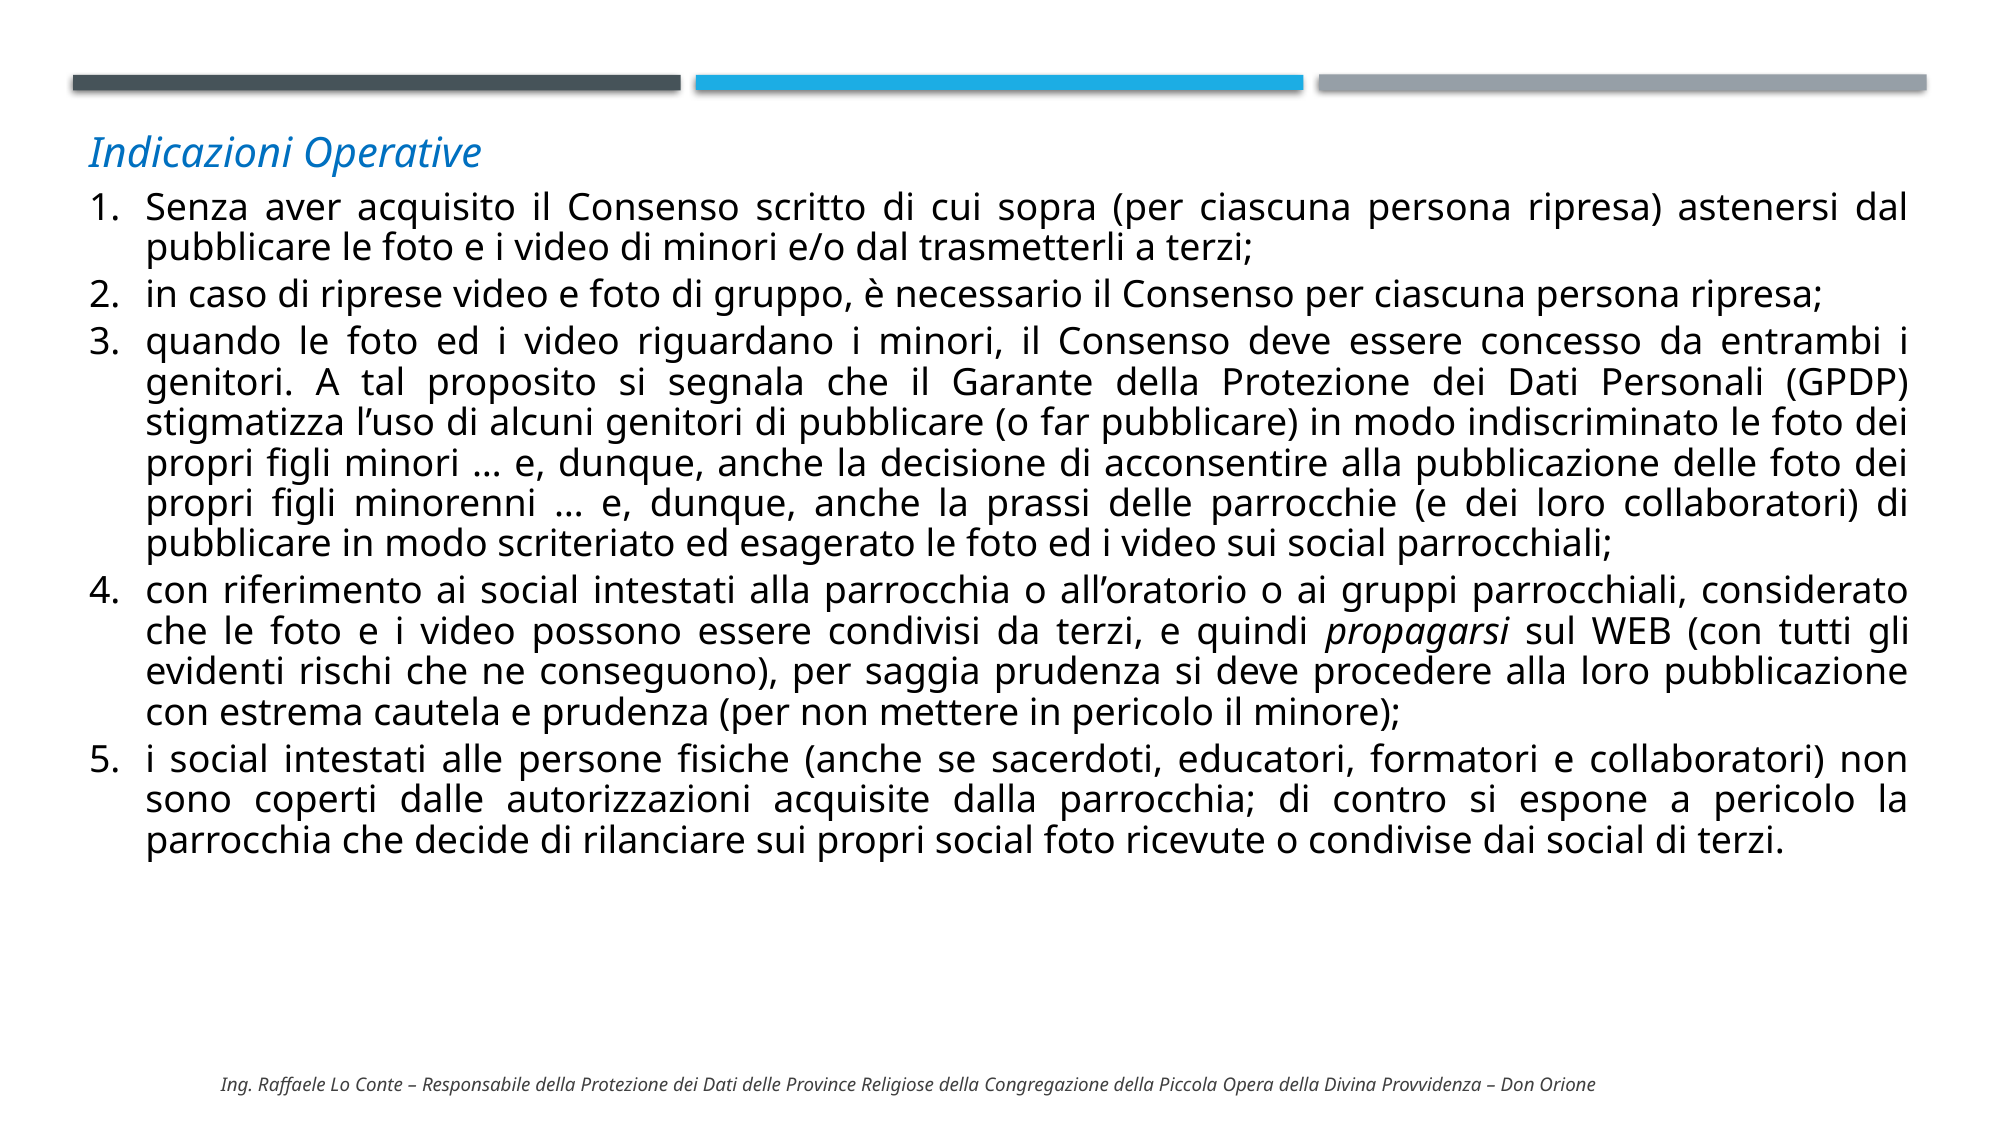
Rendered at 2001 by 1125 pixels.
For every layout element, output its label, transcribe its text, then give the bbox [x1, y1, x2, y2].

slide_number Ing. Raffaele Lo Conte – Responsabile della Protezione dei Dati delle Province Religiose della Congregazione della Piccola Opera della Divina Provvidenza – Don Orione [100, 1053, 1715, 1114]
text_box Indicazioni Operative Senza aver acquisito il Consenso scritto di cui sopra (per ciascuna persona ripresa) astenersi dal pubblicare le foto e i video di minori e/o dal trasmetterli a terzi; in caso di riprese video e foto di gruppo, è necessario il Consenso per ciascuna persona ripresa; quando le foto ed i video riguardano i minori, il Consenso deve essere concesso da entrambi i genitori. A tal proposito si segnala che il Garante della Protezione dei Dati Personali (GPDP) stigmatizza l’uso di alcuni genitori di pubblicare (o far pubblicare) in modo indiscriminato le foto dei propri figli minori … e, dunque, anche la decisione di acconsentire alla pubblicazione delle foto dei propri figli minorenni … e, dunque, anche la prassi delle parrocchie (e dei loro collaboratori) di pubblicare in modo scriteriato ed esagerato le foto ed i video sui social parrocchiali; con riferimento ai social intestati alla parrocchia o all’oratorio o ai gruppi parrocchiali, considerato che le foto e i video possono essere condivisi da terzi, e quindi propagarsi sul WEB (con tutti gli evidenti rischi che ne conseguono), per saggia prudenza si deve procedere alla loro pubblicazione con estrema cautela e prudenza (per non mettere in pericolo il minore); i social intestati alle persone fisiche (anche se sacerdoti, educatori, formatori e collaboratori) non sono coperti dalle autorizzazioni acquisite dalla parrocchia; di contro si espone a pericolo la parrocchia che decide di rilanciare sui propri social foto ricevute o condivise dai social di terzi. [74, 117, 1926, 869]
